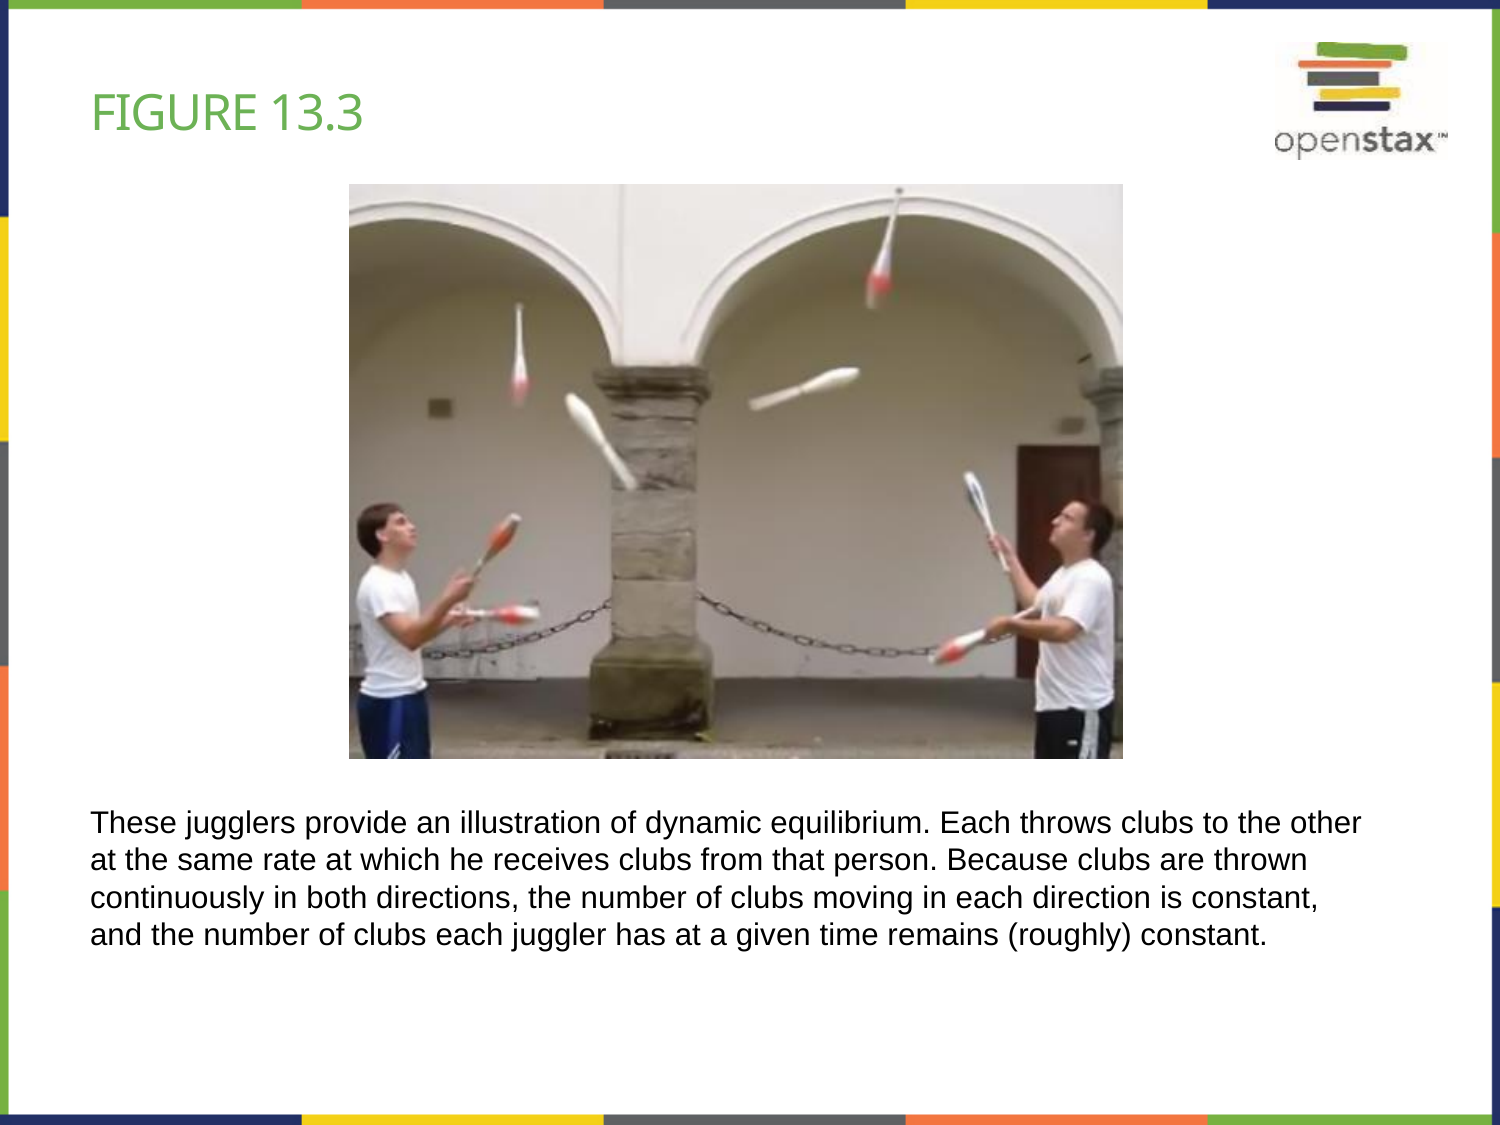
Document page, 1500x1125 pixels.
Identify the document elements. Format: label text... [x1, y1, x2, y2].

title Figure 13.3 [75, 39, 1398, 148]
picture [0, 0, 1500, 1125]
list These jugglers provide an illustration of dynamic equilibrium. Each throws clubs to the other at the same rate at which he receives clubs from that person. Because clubs are thrown continuously in both directions, the number of clubs moving in each direction is constant, and the number of clubs each juggler has at a given time remains (roughly) constant. [75, 794, 1398, 986]
